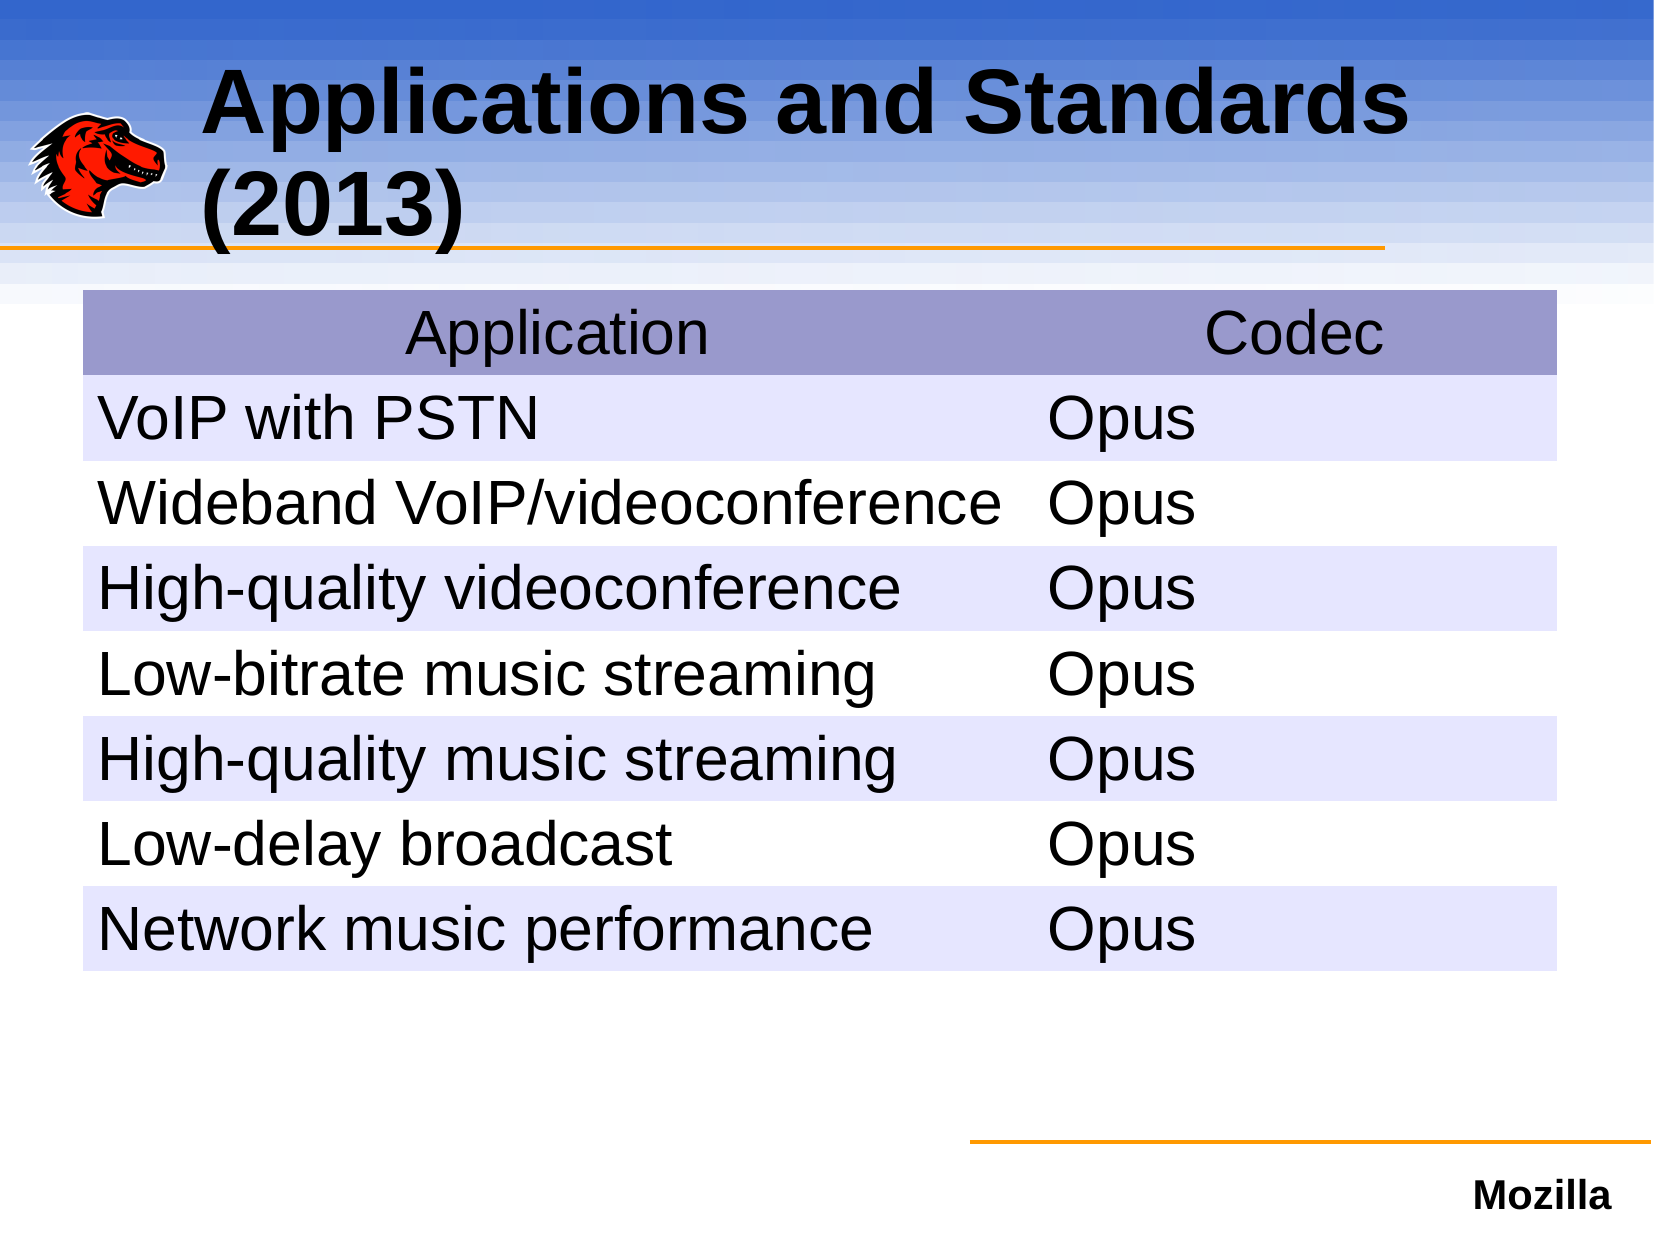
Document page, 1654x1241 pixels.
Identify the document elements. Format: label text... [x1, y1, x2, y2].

table_cell Opus [1033, 546, 1557, 631]
table_cell Opus [1033, 461, 1557, 546]
title Applications and Standards (2013) [200, 49, 1571, 257]
table_cell Opus [1033, 716, 1557, 801]
table_cell Opus [1033, 375, 1557, 461]
table_cell High-quality videoconference [83, 546, 1033, 631]
picture [0, 0, 1654, 1241]
table_cell Low-delay broadcast [83, 801, 1033, 886]
table_cell Low-bitrate music streaming [83, 631, 1033, 716]
table_cell Network music performance [83, 886, 1033, 971]
table_cell Wideband VoIP/videoconference [83, 461, 1033, 546]
table_cell Opus [1033, 631, 1557, 716]
table_header Codec [1033, 290, 1557, 375]
table_cell Opus [1033, 801, 1557, 886]
table_header Application [83, 290, 1033, 375]
table_cell High-quality music streaming [83, 716, 1033, 801]
table_cell VoIP with PSTN [83, 375, 1033, 461]
table_cell Opus [1033, 886, 1557, 971]
